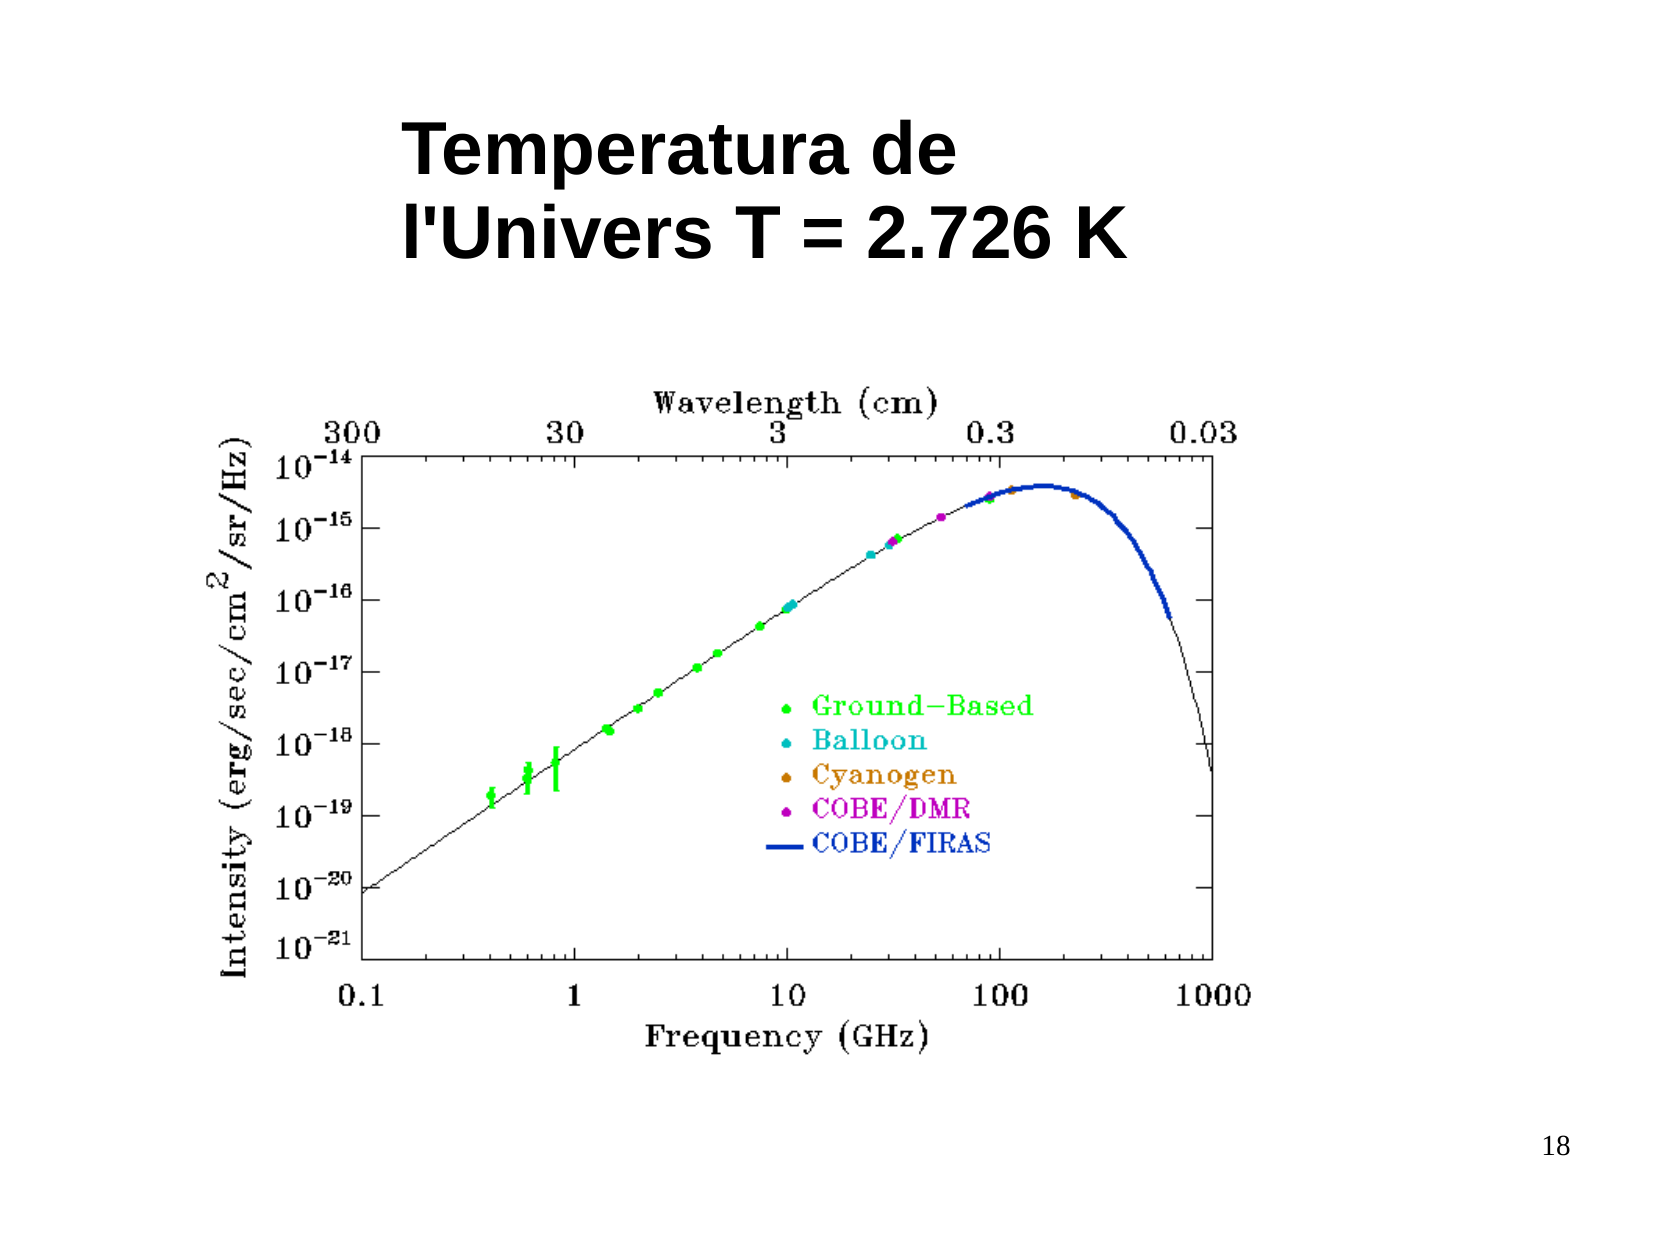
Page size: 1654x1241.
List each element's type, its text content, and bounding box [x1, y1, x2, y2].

picture [191, 290, 1326, 1129]
text_box Temperatura de l'Univers T = 2.726 K [386, 99, 1173, 282]
